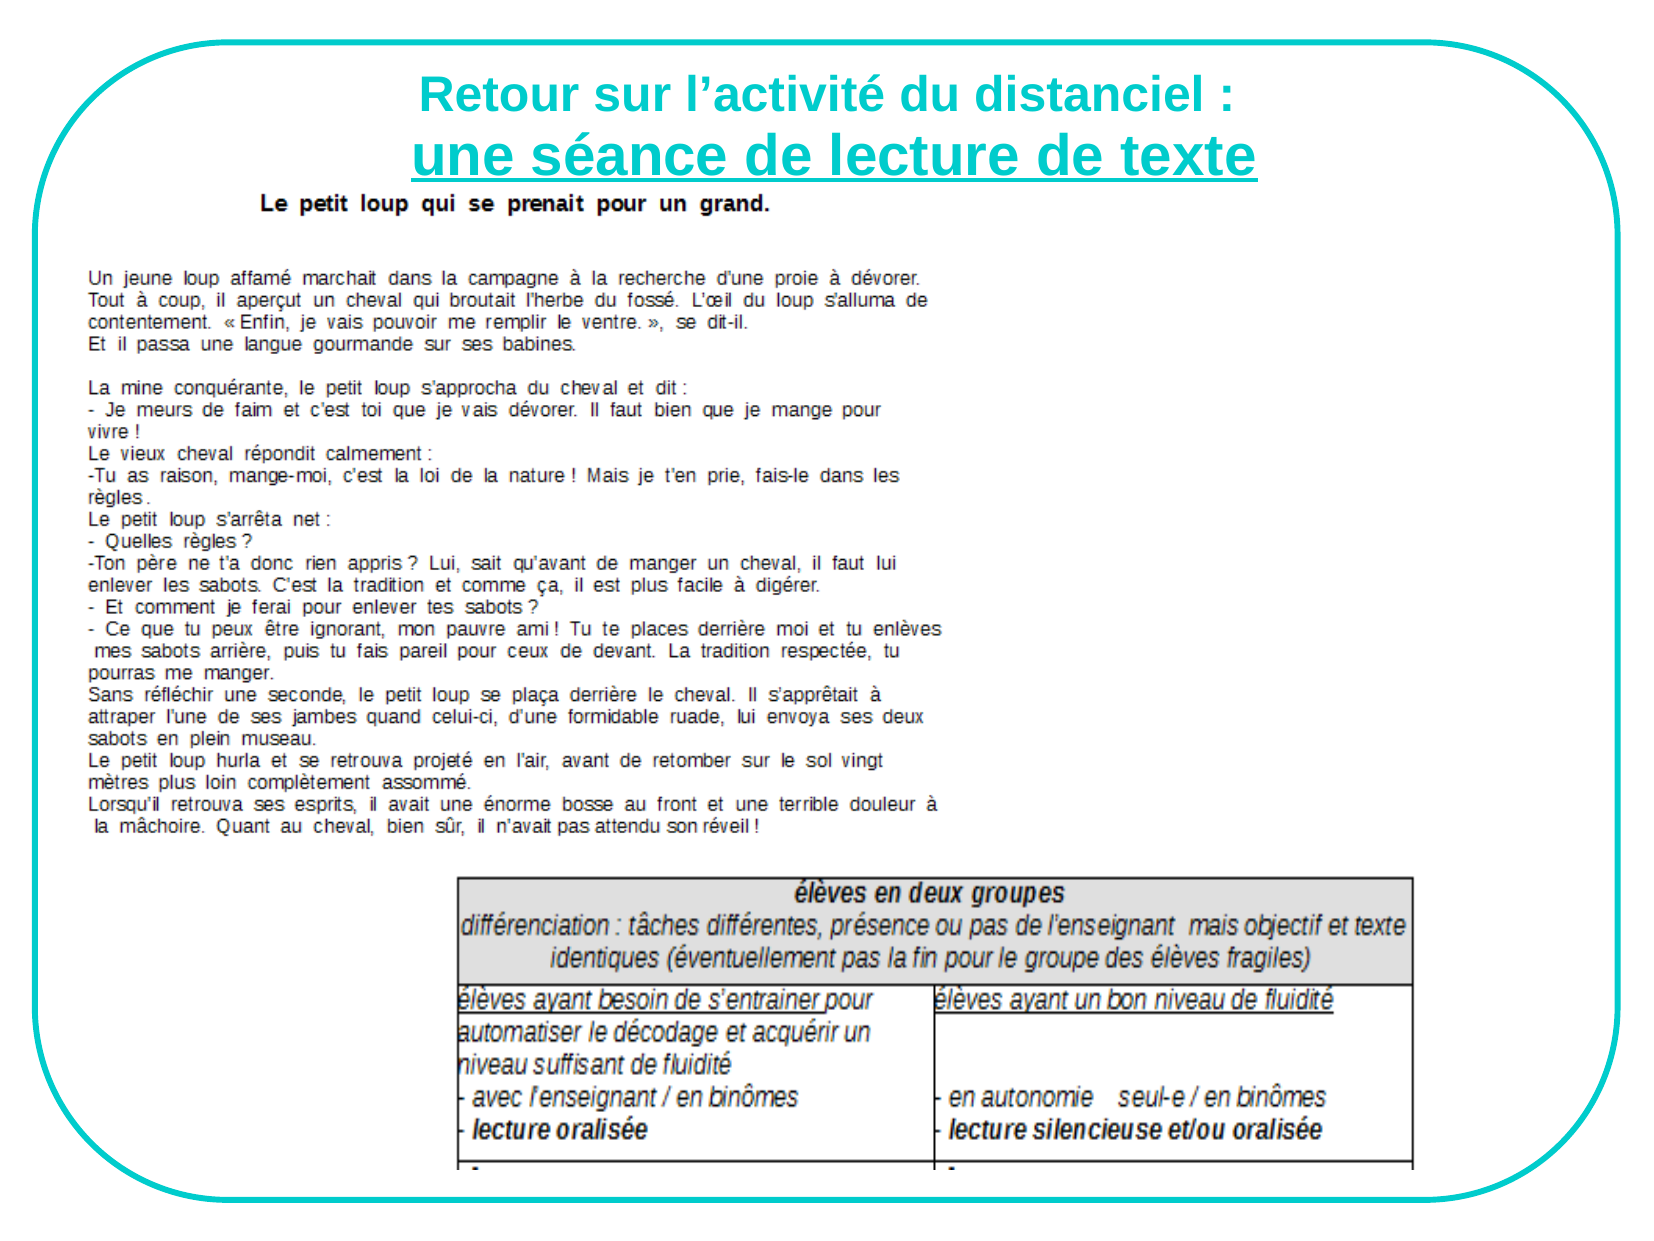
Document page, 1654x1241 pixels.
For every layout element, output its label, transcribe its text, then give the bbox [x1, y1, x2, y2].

picture [82, 188, 950, 844]
text_box Retour sur l’activité du distanciel : une séance de lecture de texte [82, 12, 1586, 935]
picture [448, 873, 1418, 1170]
